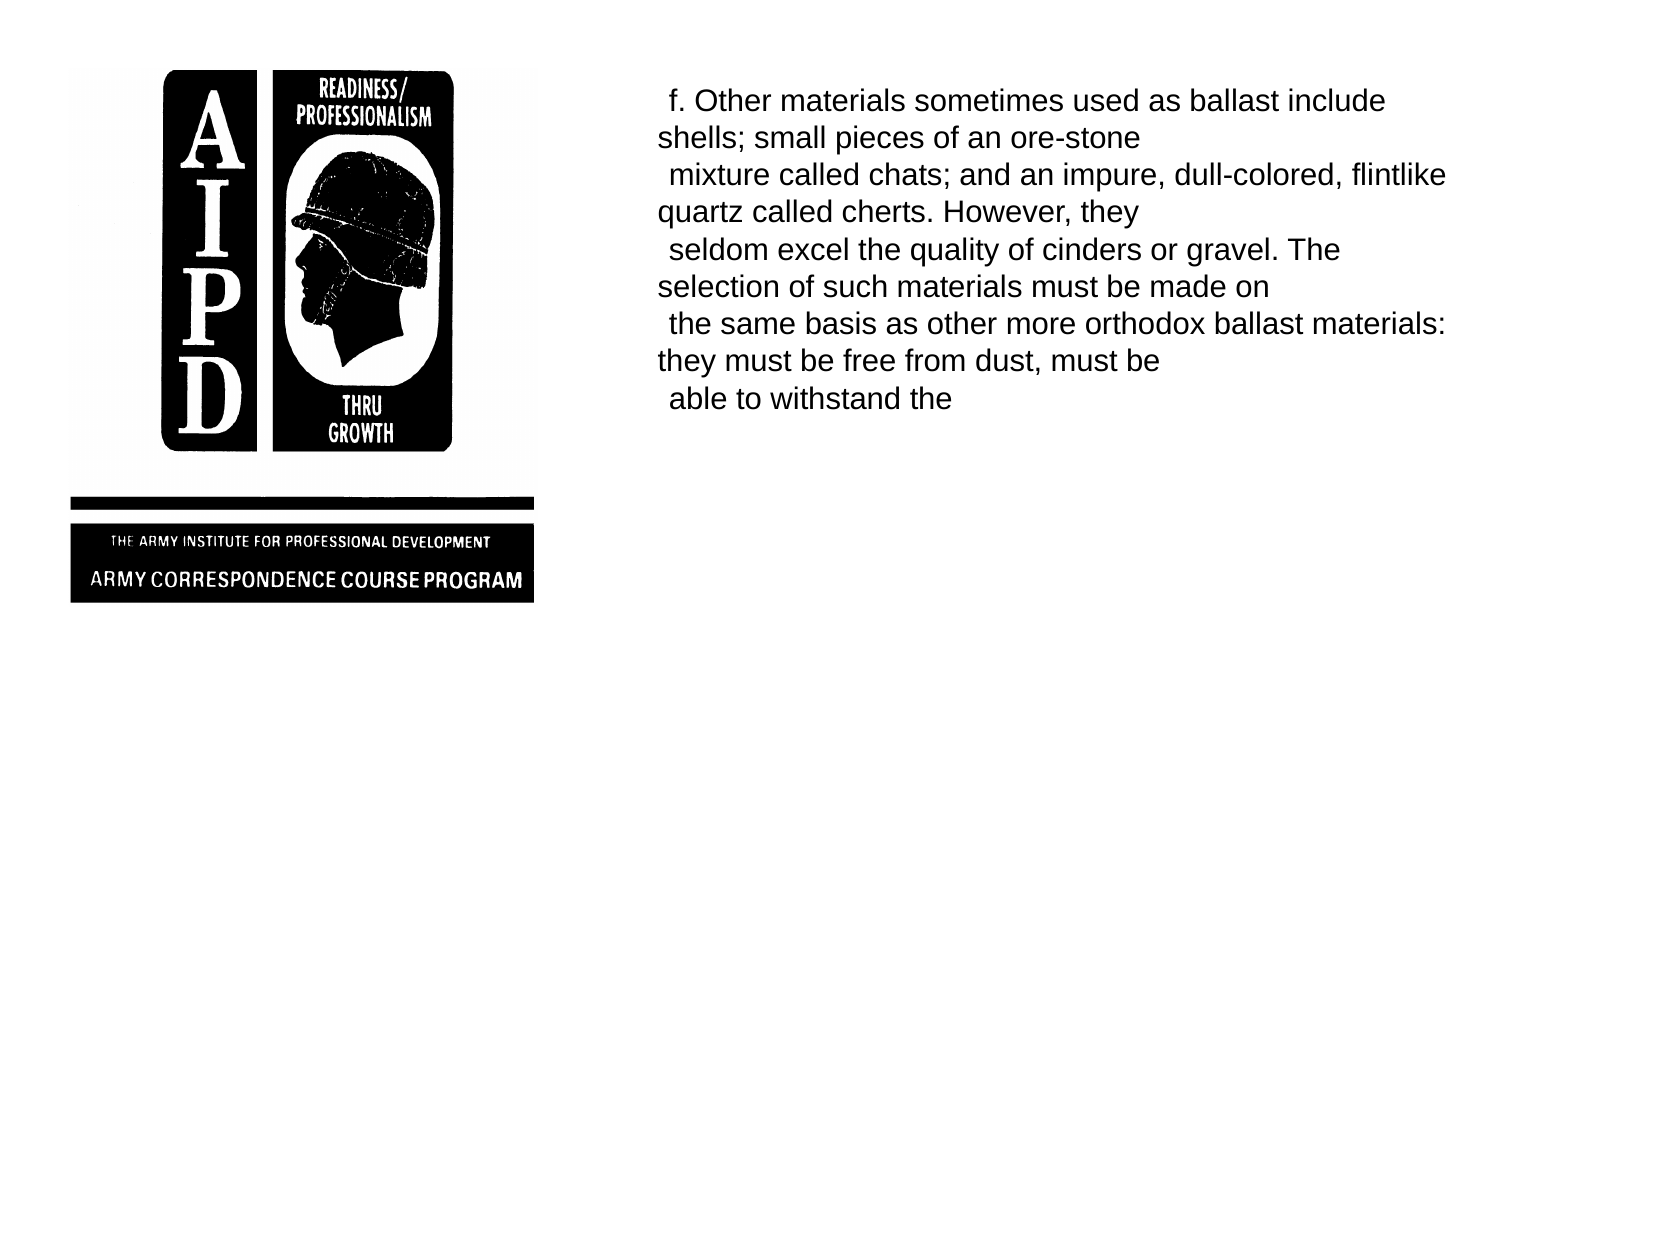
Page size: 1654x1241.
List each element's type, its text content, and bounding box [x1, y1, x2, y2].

text_box f. Other materials sometimes used as ballast include shells; small pieces of an ore-stone mixture called chats; and an impure, dull-colored, flintlike quartz called cherts. However, they seldom excel the quality of cinders or gravel. The selection of such materials must be made on the same basis as other more orthodox ballast materials: they must be free from dust, must be able to withstand the [642, 72, 1470, 424]
picture [68, 68, 538, 607]
